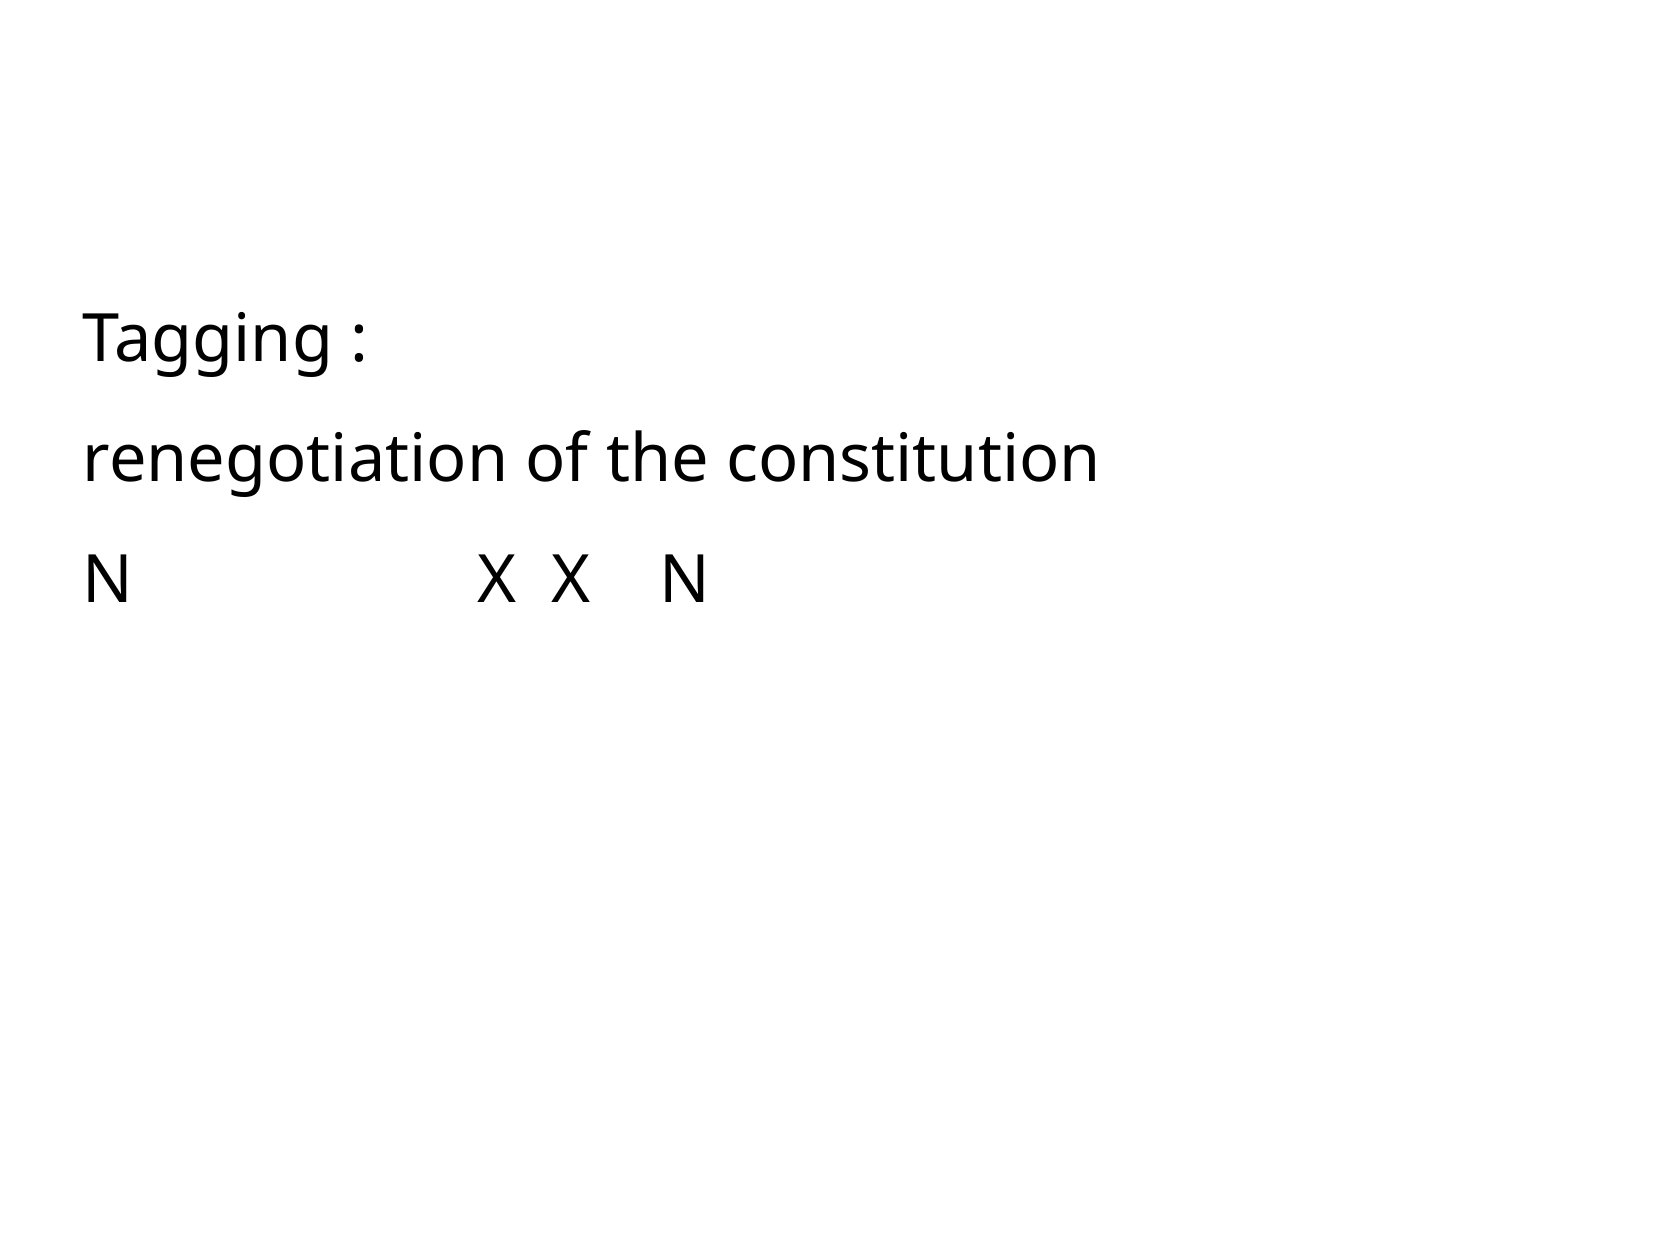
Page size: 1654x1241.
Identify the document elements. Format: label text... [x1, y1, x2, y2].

list Tagging : renegotiation of the constitution N X X N [82, 290, 1571, 1094]
